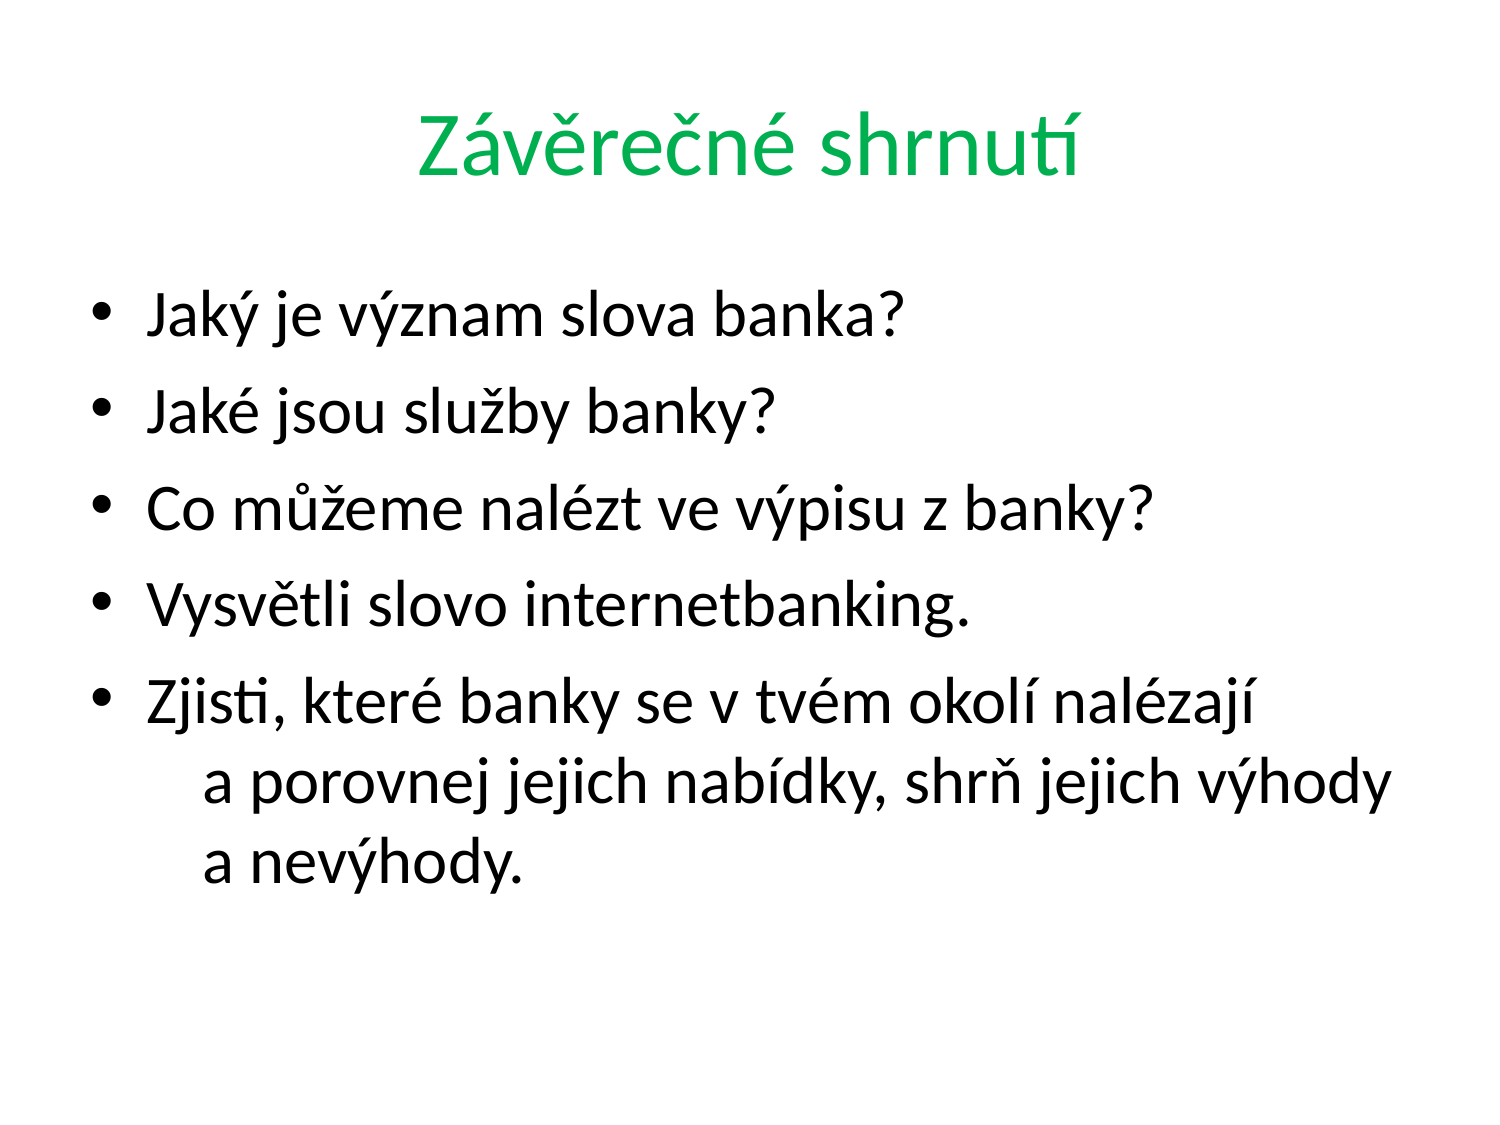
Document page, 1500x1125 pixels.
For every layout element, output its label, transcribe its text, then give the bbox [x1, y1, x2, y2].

title Závěrečné shrnutí [75, 45, 1426, 233]
list Jaký je význam slova banka? Jaké jsou služby banky? Co můžeme nalézt ve výpisu z banky? Vysvětli slovo internetbanking. Zjisti, které banky se v tvém okolí nalézají a porovnej jejich nabídky, shrň jejich výhody a nevýhody. [75, 262, 1426, 1005]
